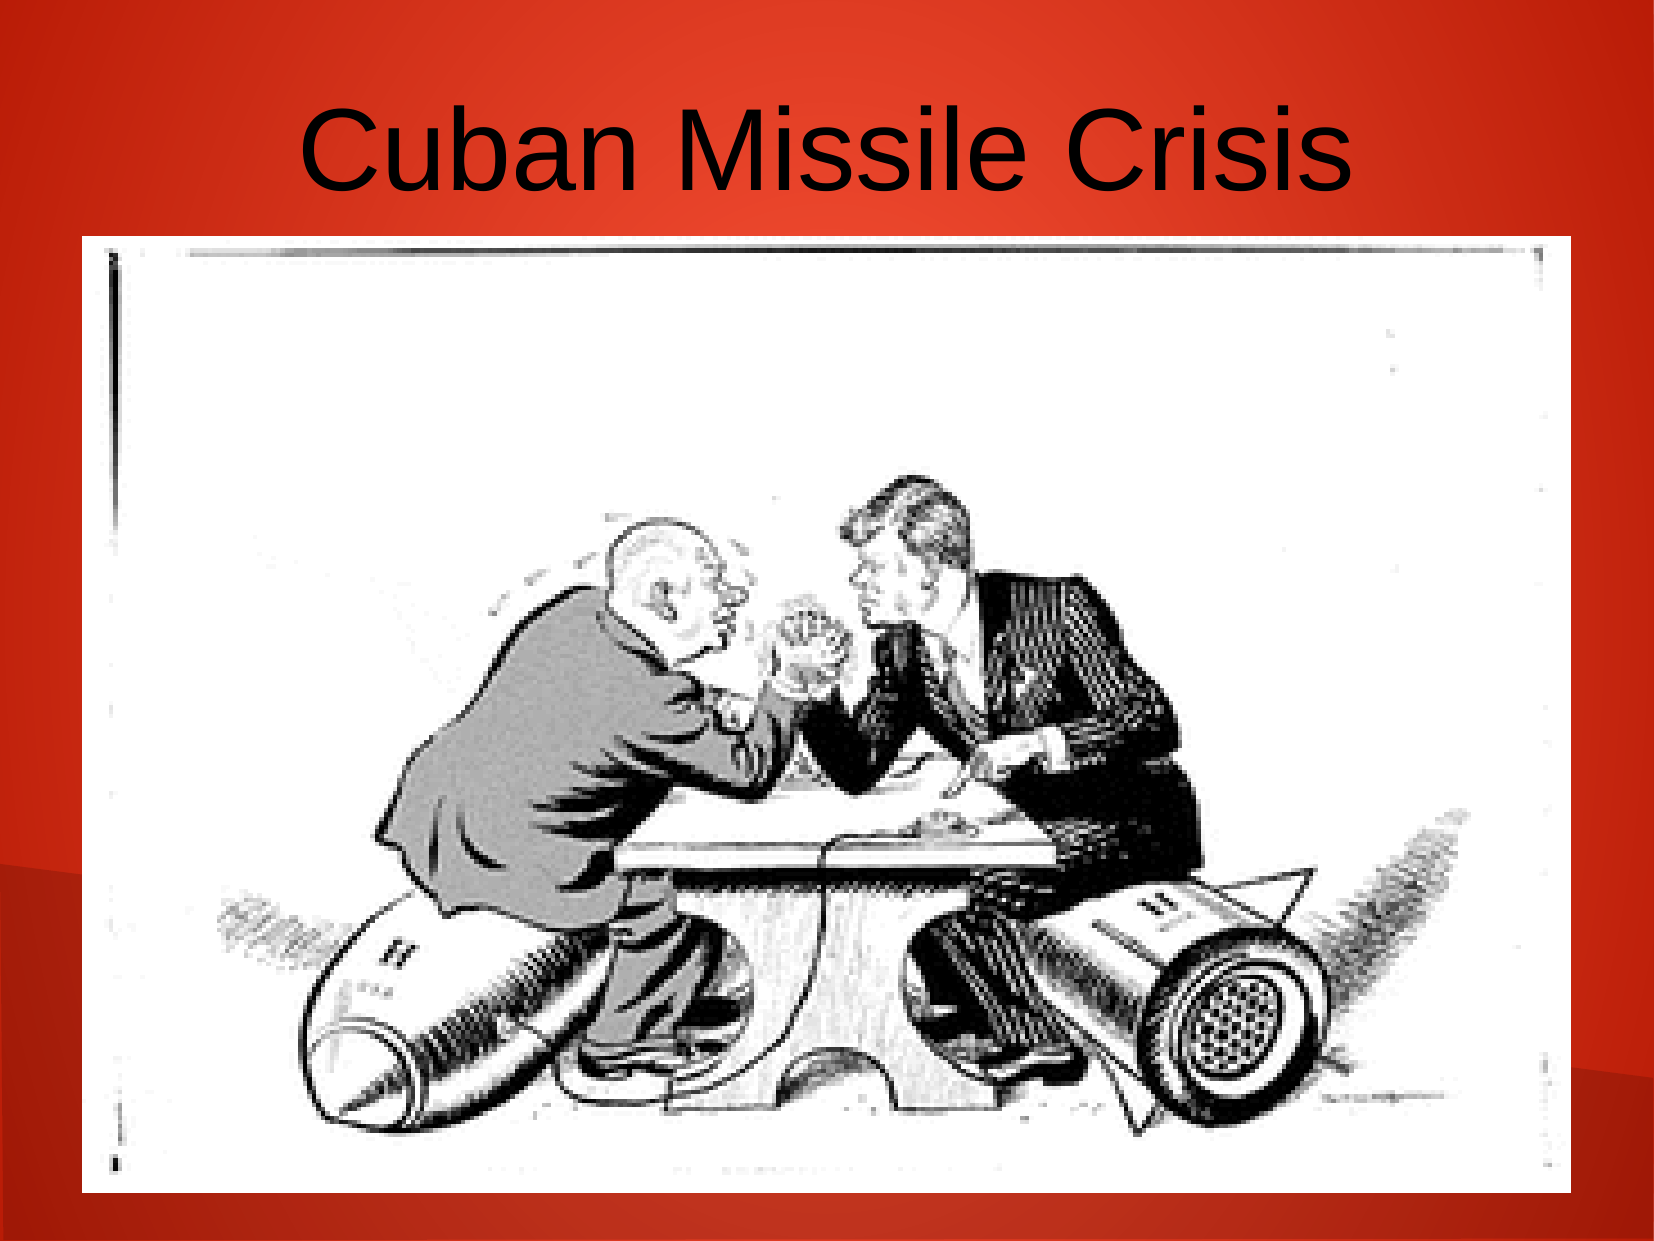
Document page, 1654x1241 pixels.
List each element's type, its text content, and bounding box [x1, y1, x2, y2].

title Cuban Missile Crisis [82, 47, 1571, 236]
picture [82, 236, 1571, 1193]
